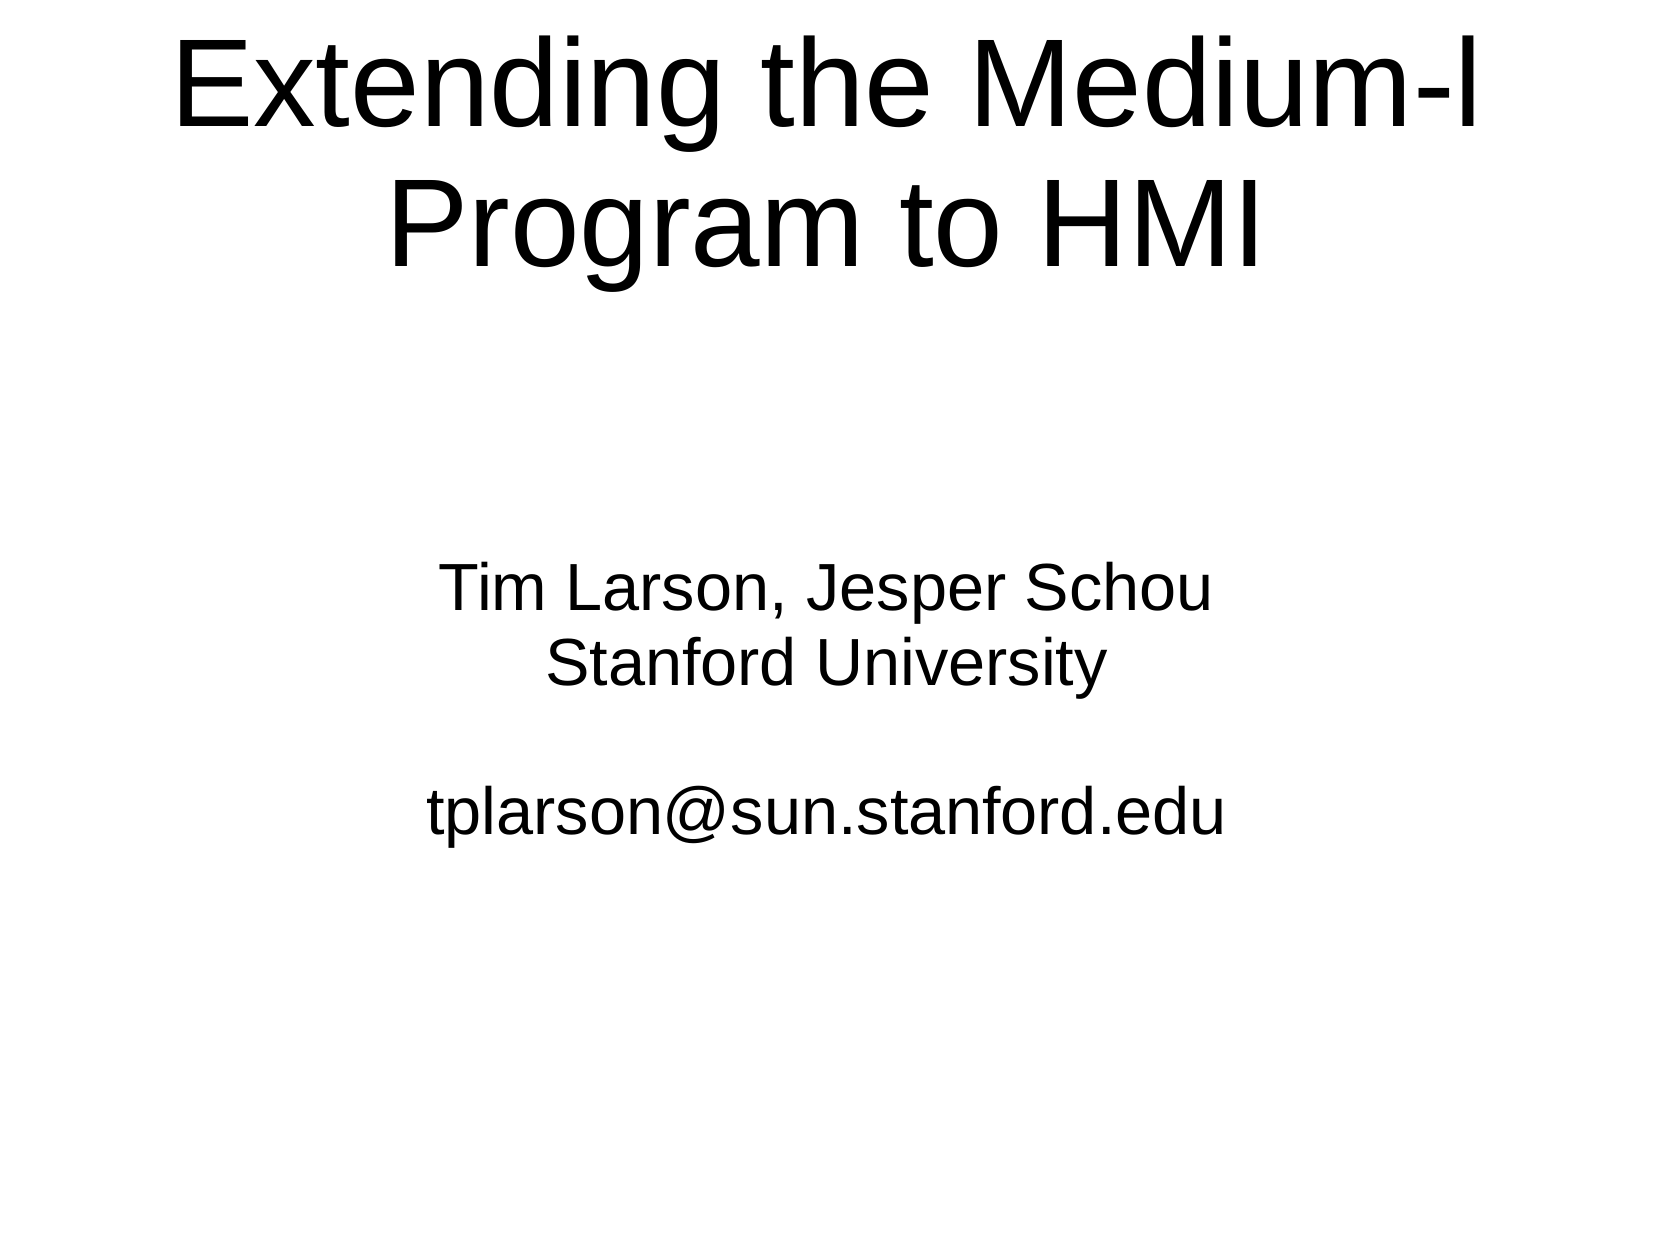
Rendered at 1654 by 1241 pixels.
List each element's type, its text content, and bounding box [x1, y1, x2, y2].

title Extending the Medium-l Program to HMI [82, 13, 1571, 293]
subtitle Tim Larson, Jesper Schou Stanford University tplarson@sun.stanford.edu [82, 297, 1571, 1102]
